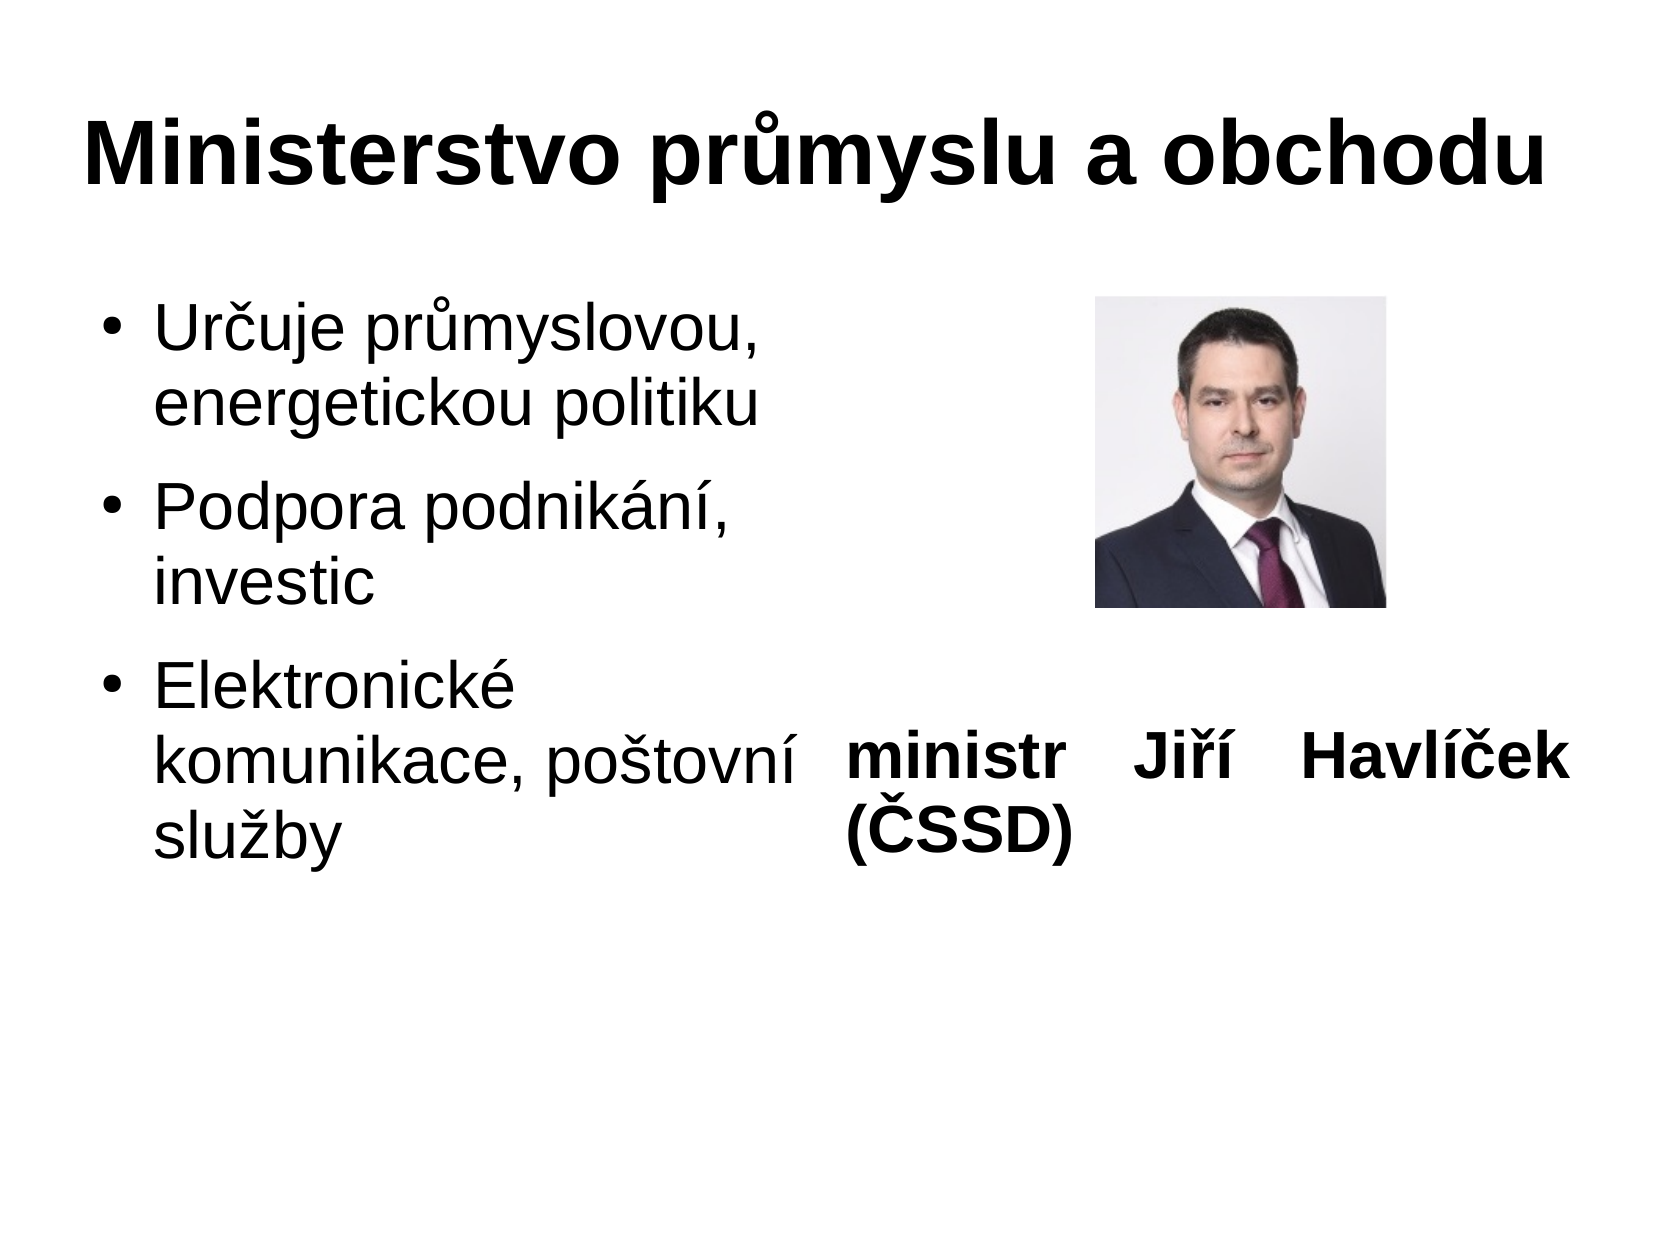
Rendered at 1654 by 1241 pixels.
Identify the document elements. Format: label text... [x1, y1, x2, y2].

list ministr Jiří Havlíček (ČSSD) [845, 717, 1572, 1109]
picture [1095, 295, 1388, 608]
list Určuje průmyslovou, energetickou politiku Podpora podnikání, investic Elektronické komunikace, poštovní služby [82, 290, 809, 1109]
title Ministerstvo průmyslu a obchodu [82, 49, 1571, 257]
